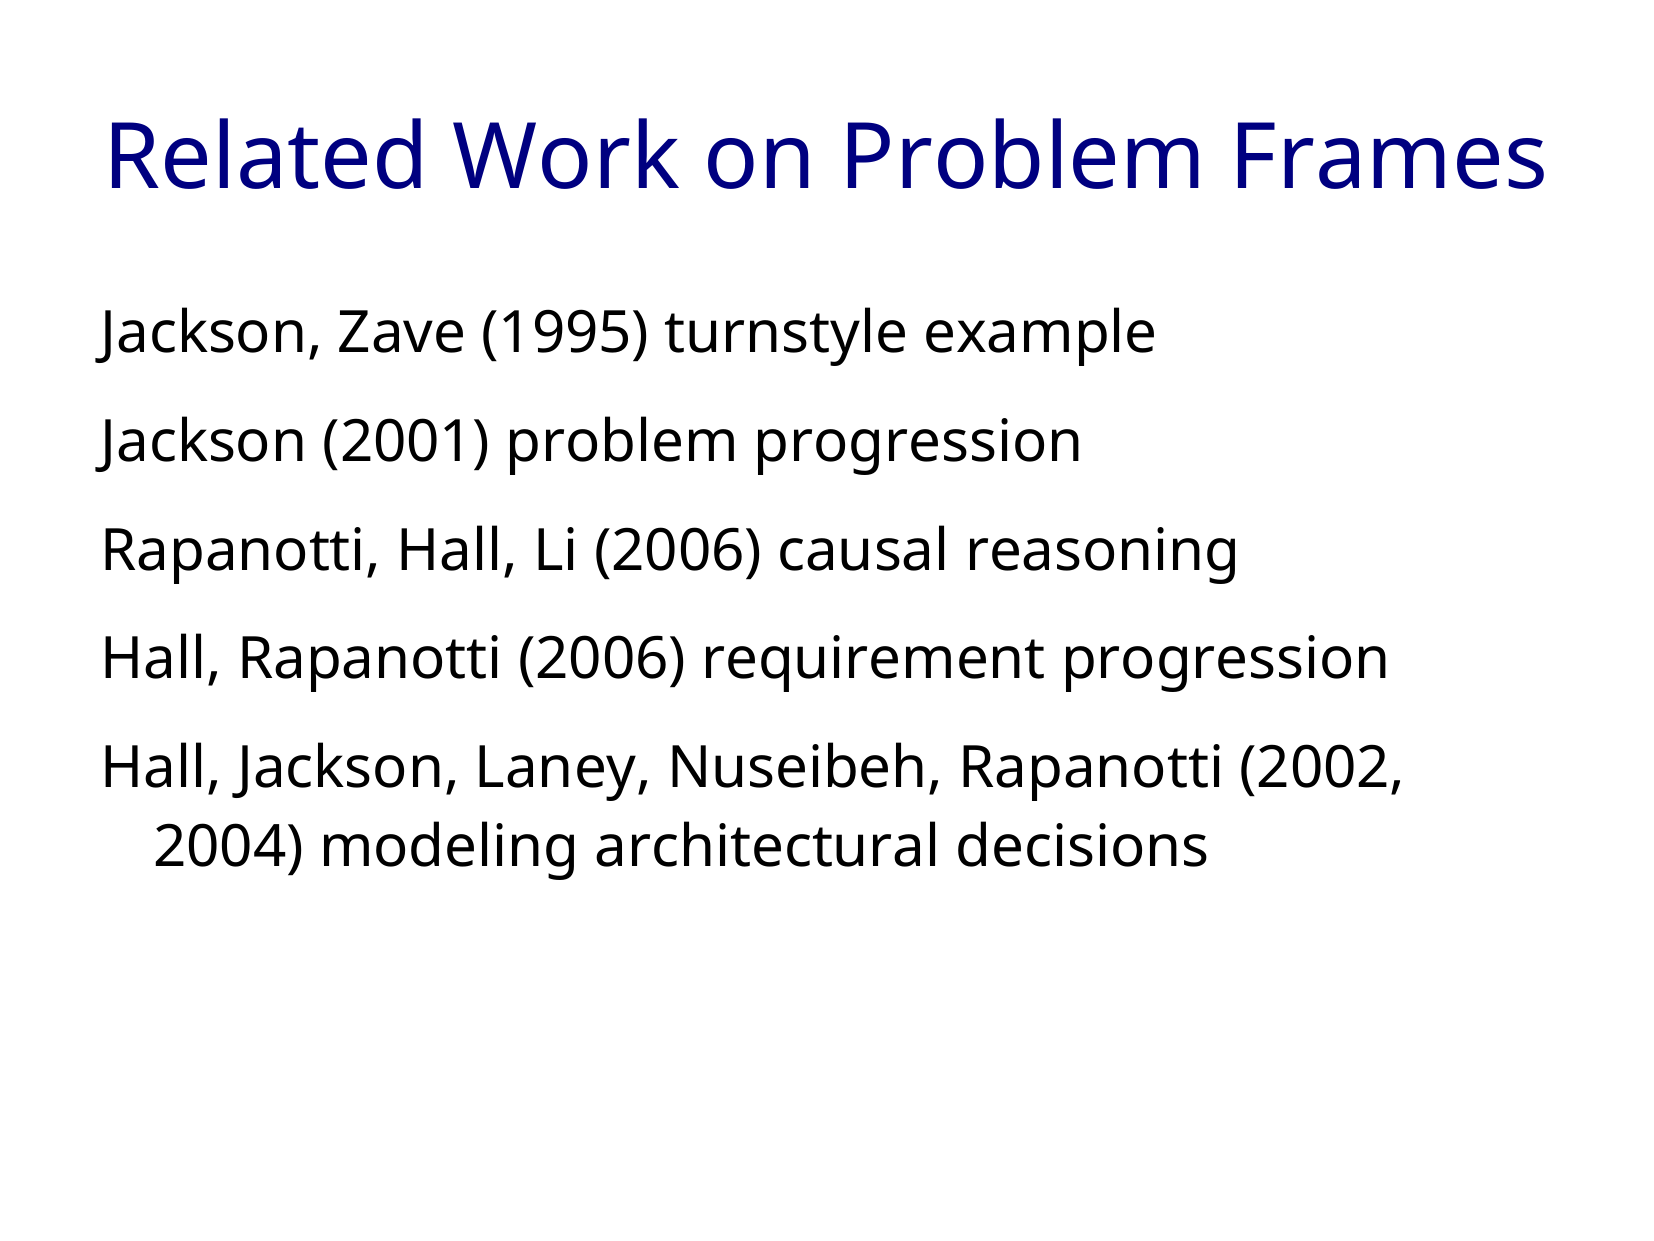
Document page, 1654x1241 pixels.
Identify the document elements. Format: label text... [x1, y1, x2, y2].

title Related Work on Problem Frames [82, 49, 1571, 257]
list Jackson, Zave (1995) turnstyle example Jackson (2001) problem progression Rapanotti, Hall, Li (2006) causal reasoning Hall, Rapanotti (2006) requirement progression Hall, Jackson, Laney, Nuseibeh, Rapanotti (2002, 2004) modeling architectural decisions [82, 290, 1571, 1109]
